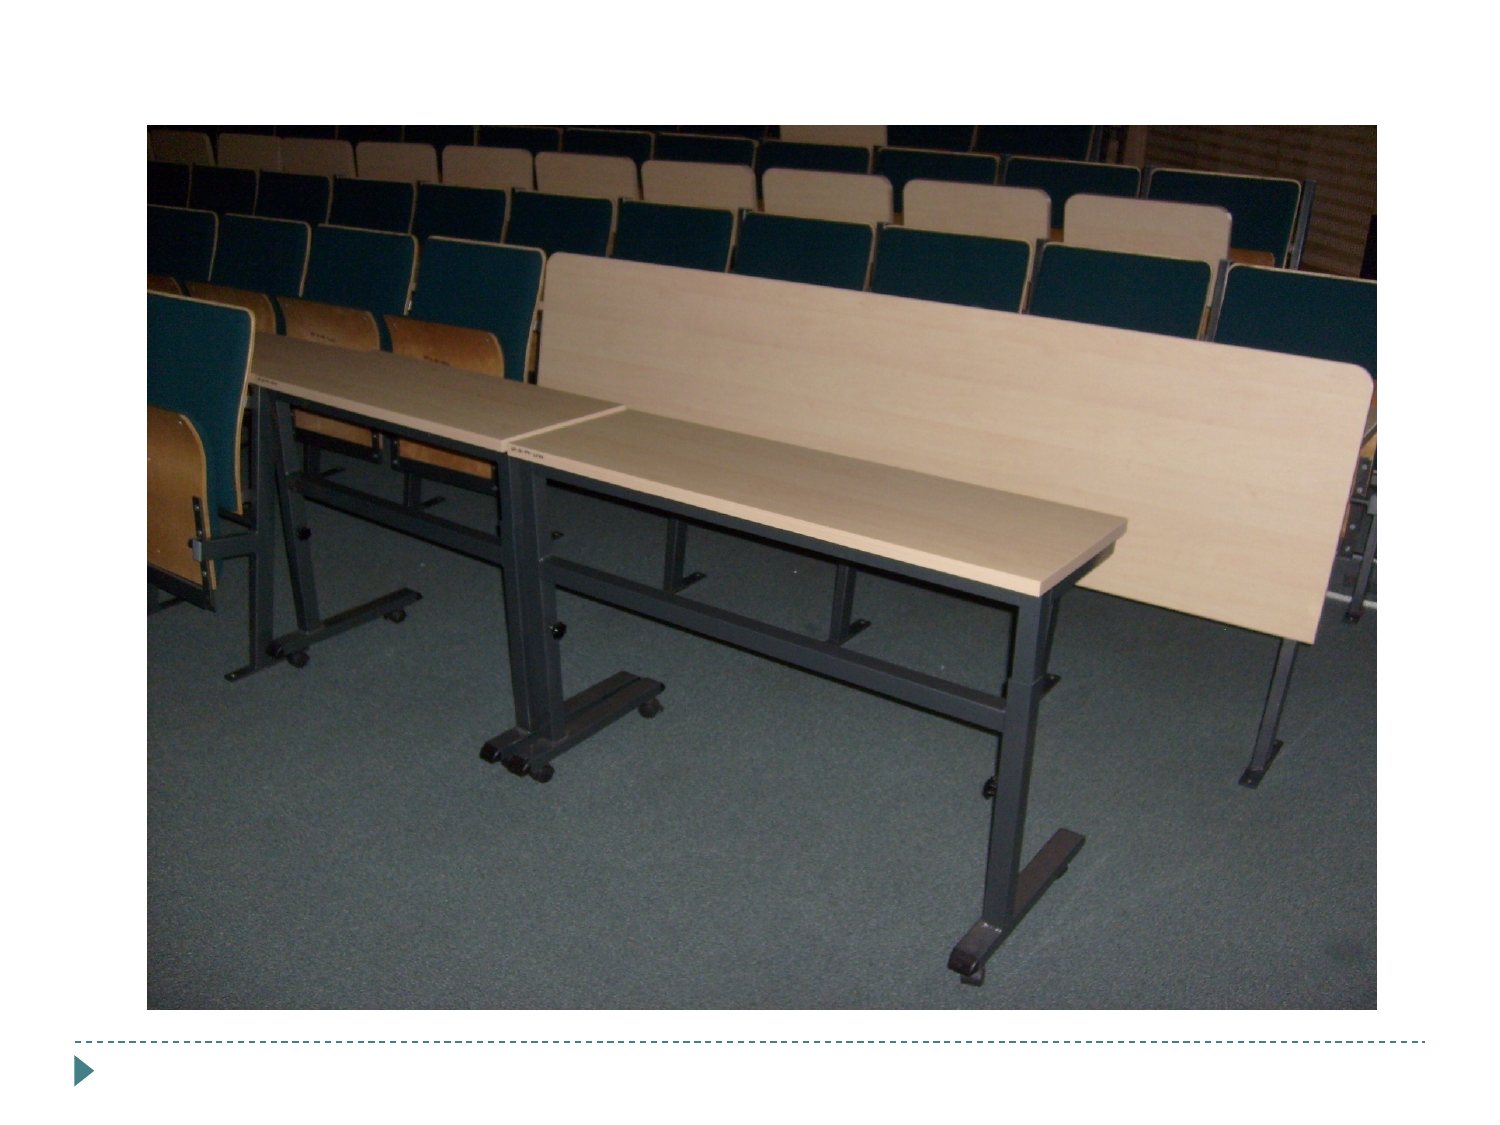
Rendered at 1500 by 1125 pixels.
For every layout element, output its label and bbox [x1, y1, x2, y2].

picture [147, 125, 1377, 1010]
